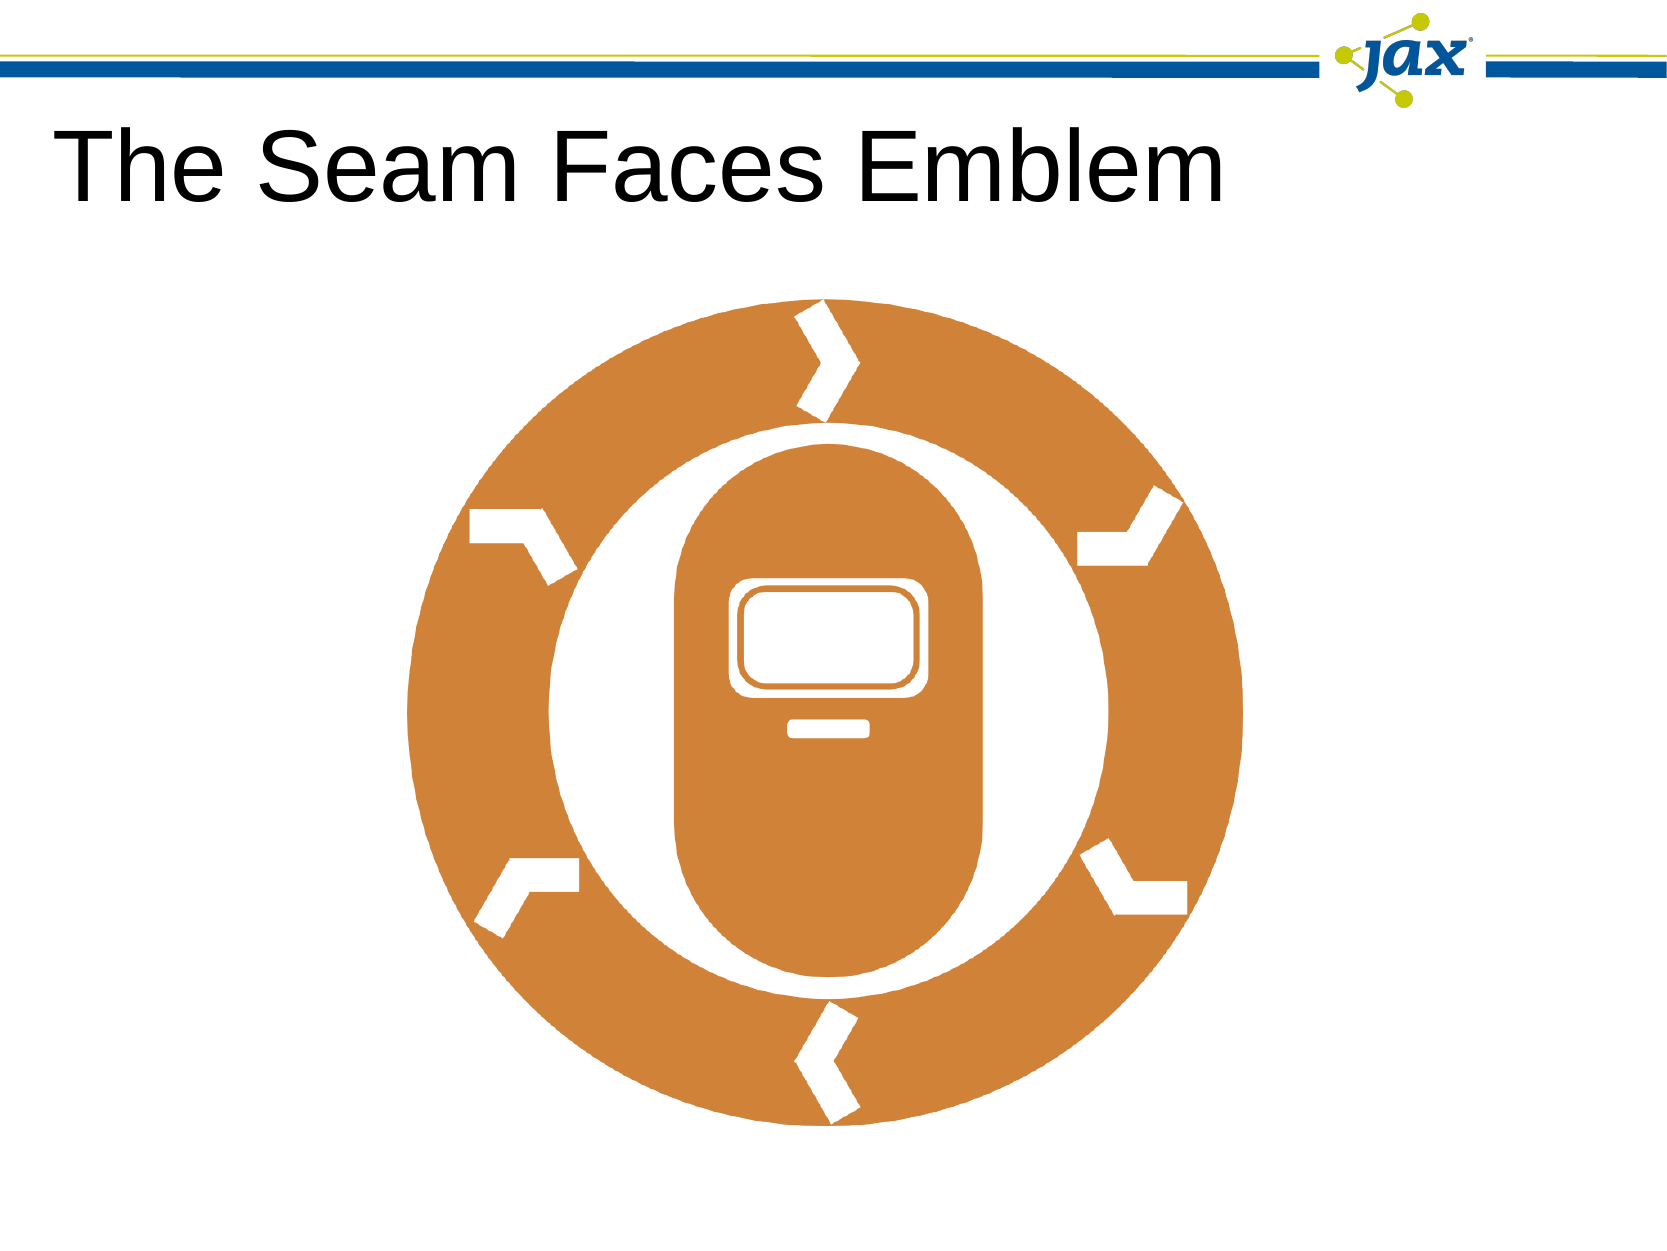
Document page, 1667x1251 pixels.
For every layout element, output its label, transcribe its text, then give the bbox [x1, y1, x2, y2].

picture [407, 299, 1243, 1126]
picture [1335, 13, 1473, 91]
title The Seam Faces Emblem [37, 91, 1651, 230]
